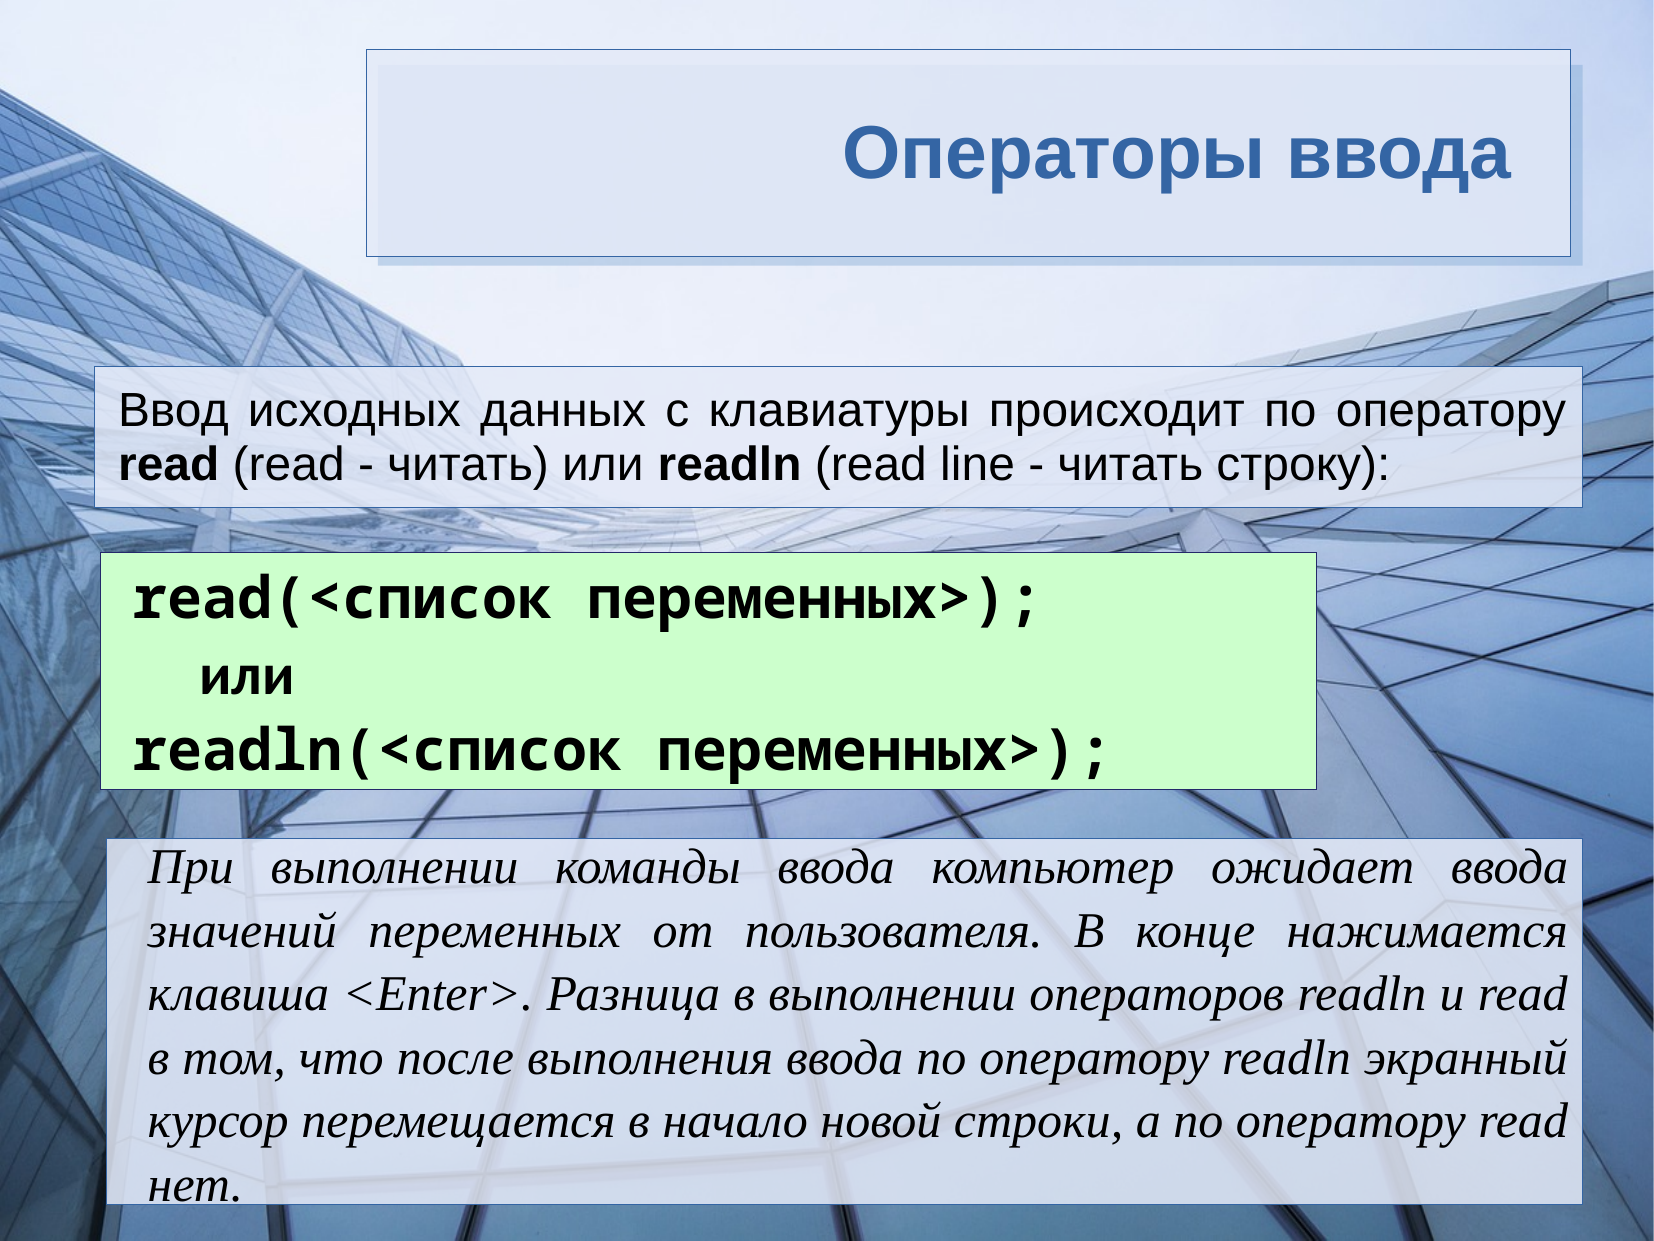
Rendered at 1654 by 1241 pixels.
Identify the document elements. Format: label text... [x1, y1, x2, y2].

text_box При выполнении команды ввода компьютер ожидает ввода значений переменных от пользователя. В конце нажимается клавиша <Еnter>. Разница в выполнении операторов readln и read в том, что после выполнения ввода по оператору readln экранный курсор перемещается в начало новой строки, а по оператору read нет. [106, 838, 1583, 1205]
text_box [377, 64, 1583, 266]
title Операторы ввода [366, 49, 1571, 257]
text_box read(<список переменных>); или readln(<список переменных>); [100, 552, 1317, 790]
picture [0, 0, 1654, 1241]
text_box Ввод исходных данных с клавиатуры происходит по оператору read (read - читать) или readln (read line - читать строку): [94, 366, 1583, 508]
